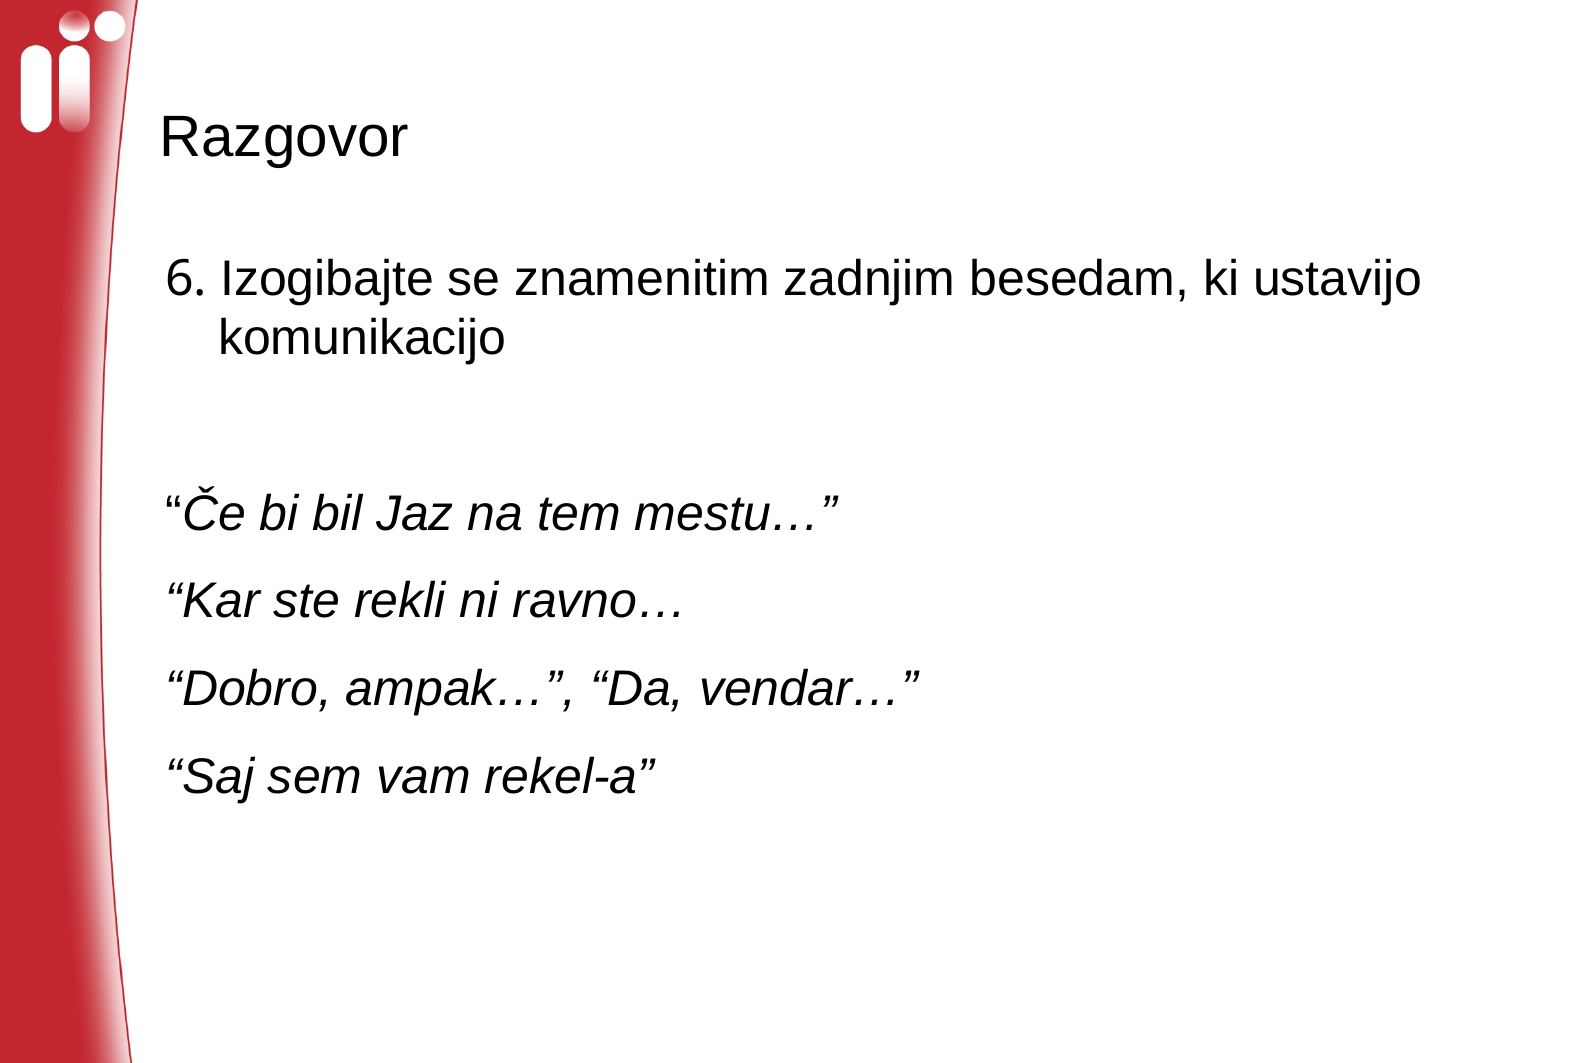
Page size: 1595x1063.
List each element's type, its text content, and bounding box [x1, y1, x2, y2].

title Razgovor [159, 22, 1515, 248]
picture [0, 0, 1414, 1063]
list 6. Izogibajte se znamenitim zadnjim besedam, ki ustavijo komunikacijo “Če bi bil Jaz na tem mestu…” “Kar ste rekli ni ravno… “Dobro, ampak…”, “Da, vendar…” “Saj sem vam rekel-a” [147, 248, 1515, 1063]
